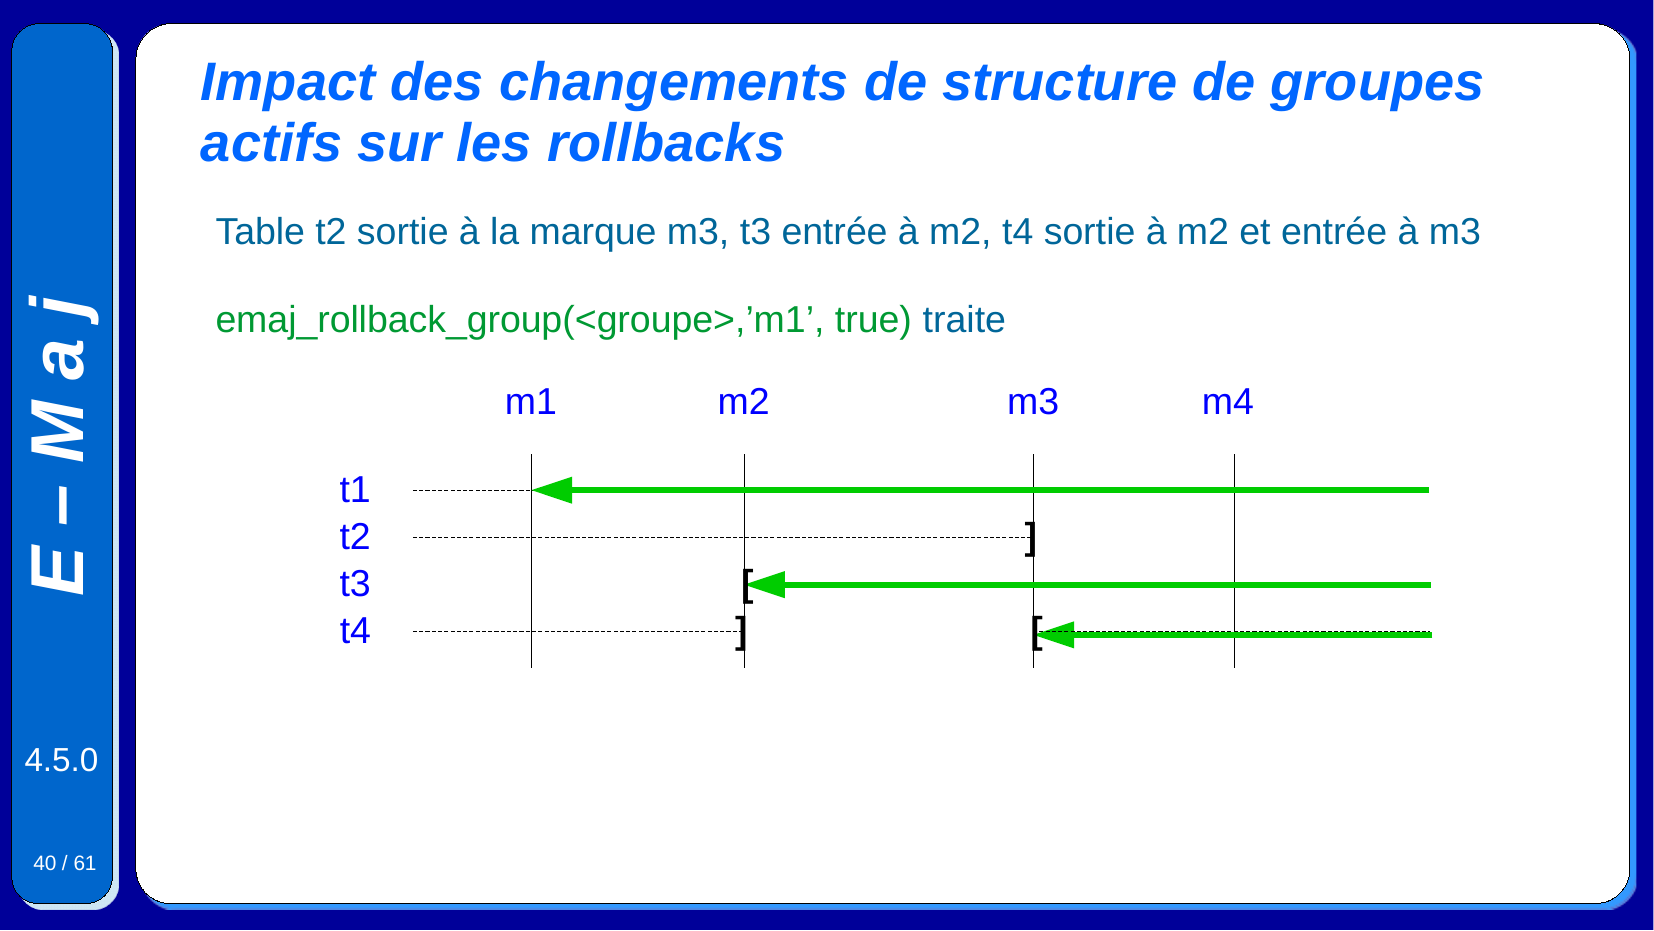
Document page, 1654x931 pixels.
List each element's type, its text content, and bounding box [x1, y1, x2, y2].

text_box t3 [324, 555, 386, 602]
text_box m2 [702, 373, 785, 430]
text_box t4 [324, 602, 386, 660]
text_box t1 [324, 460, 386, 507]
text_box Table t2 sortie à la marque m3, t3 entrée à m2, t4 sortie à m2 et entrée à m3 [200, 203, 1507, 260]
text_box ] [1009, 507, 1053, 565]
text_box m4 [1187, 373, 1269, 430]
text_box m3 [992, 373, 1074, 430]
text_box m1 [490, 373, 572, 430]
text_box t2 [324, 507, 386, 555]
text_box ] [720, 602, 763, 660]
title Impact des changements de structure de groupes actifs sur les rollbacks [200, 34, 1575, 191]
text_box [ [726, 555, 769, 612]
text_box emaj_rollback_group(<groupe>,’m1’, true) traite [200, 291, 1094, 349]
text_box [ [1015, 602, 1058, 660]
